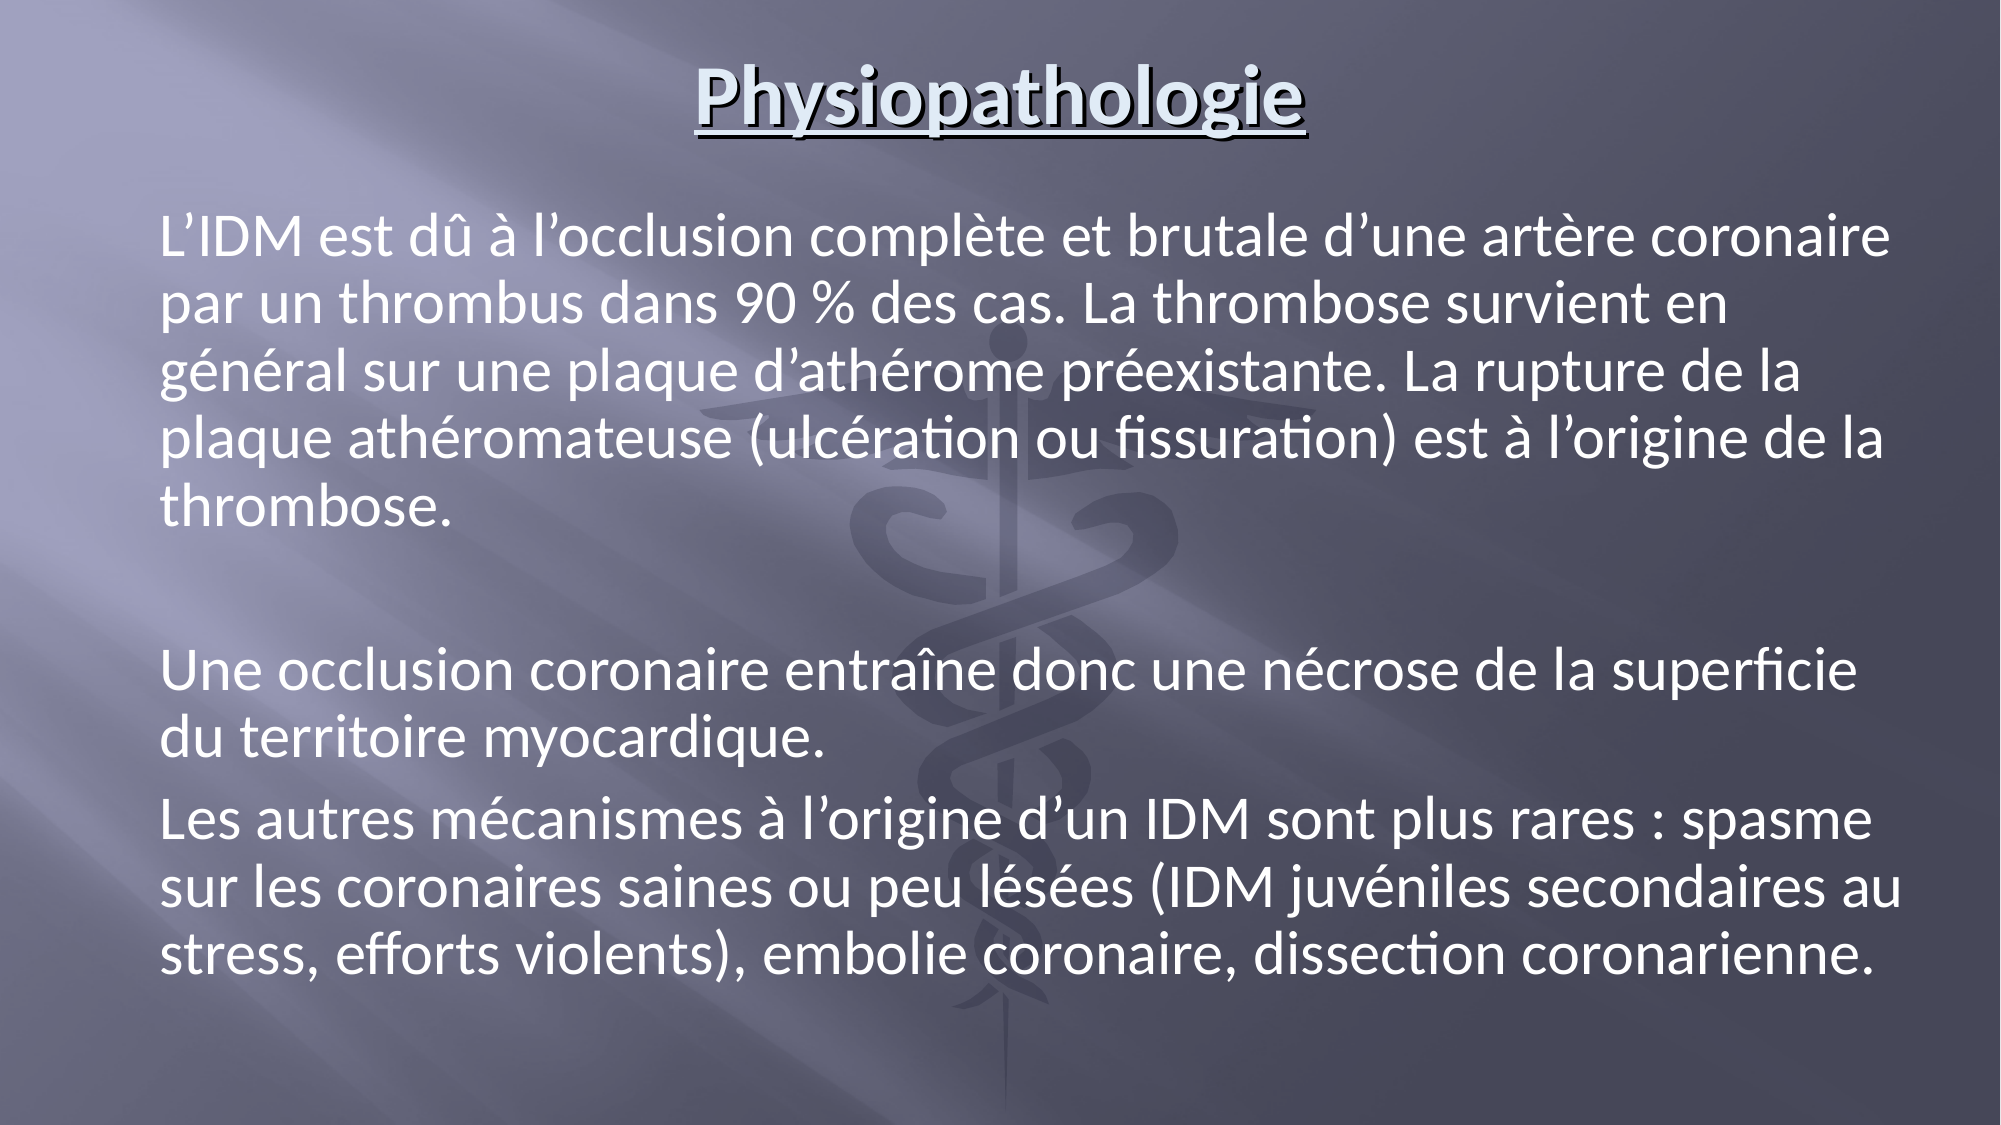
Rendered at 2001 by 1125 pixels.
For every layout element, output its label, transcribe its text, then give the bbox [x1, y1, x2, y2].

list L’IDM est dû à l’occlusion complète et brutale d’une artère coronaire par un thrombus dans 90 % des cas. La thrombose survient en général sur une plaque d’athérome préexistante. La rupture de la plaque athéromateuse (ulcération ou fissuration) est à l’origine de la thrombose. Une occlusion coronaire entraîne donc une nécrose de la superficie du territoire myocardique. Les autres mécanismes à l’origine d’un IDM sont plus rares : spasme sur les coronaires saines ou peu lésées (IDM juvéniles secondaires au stress, efforts violents), embolie coronaire, dissection coronarienne. [99, 195, 1936, 1038]
title Physiopathologie [99, 8, 1900, 172]
